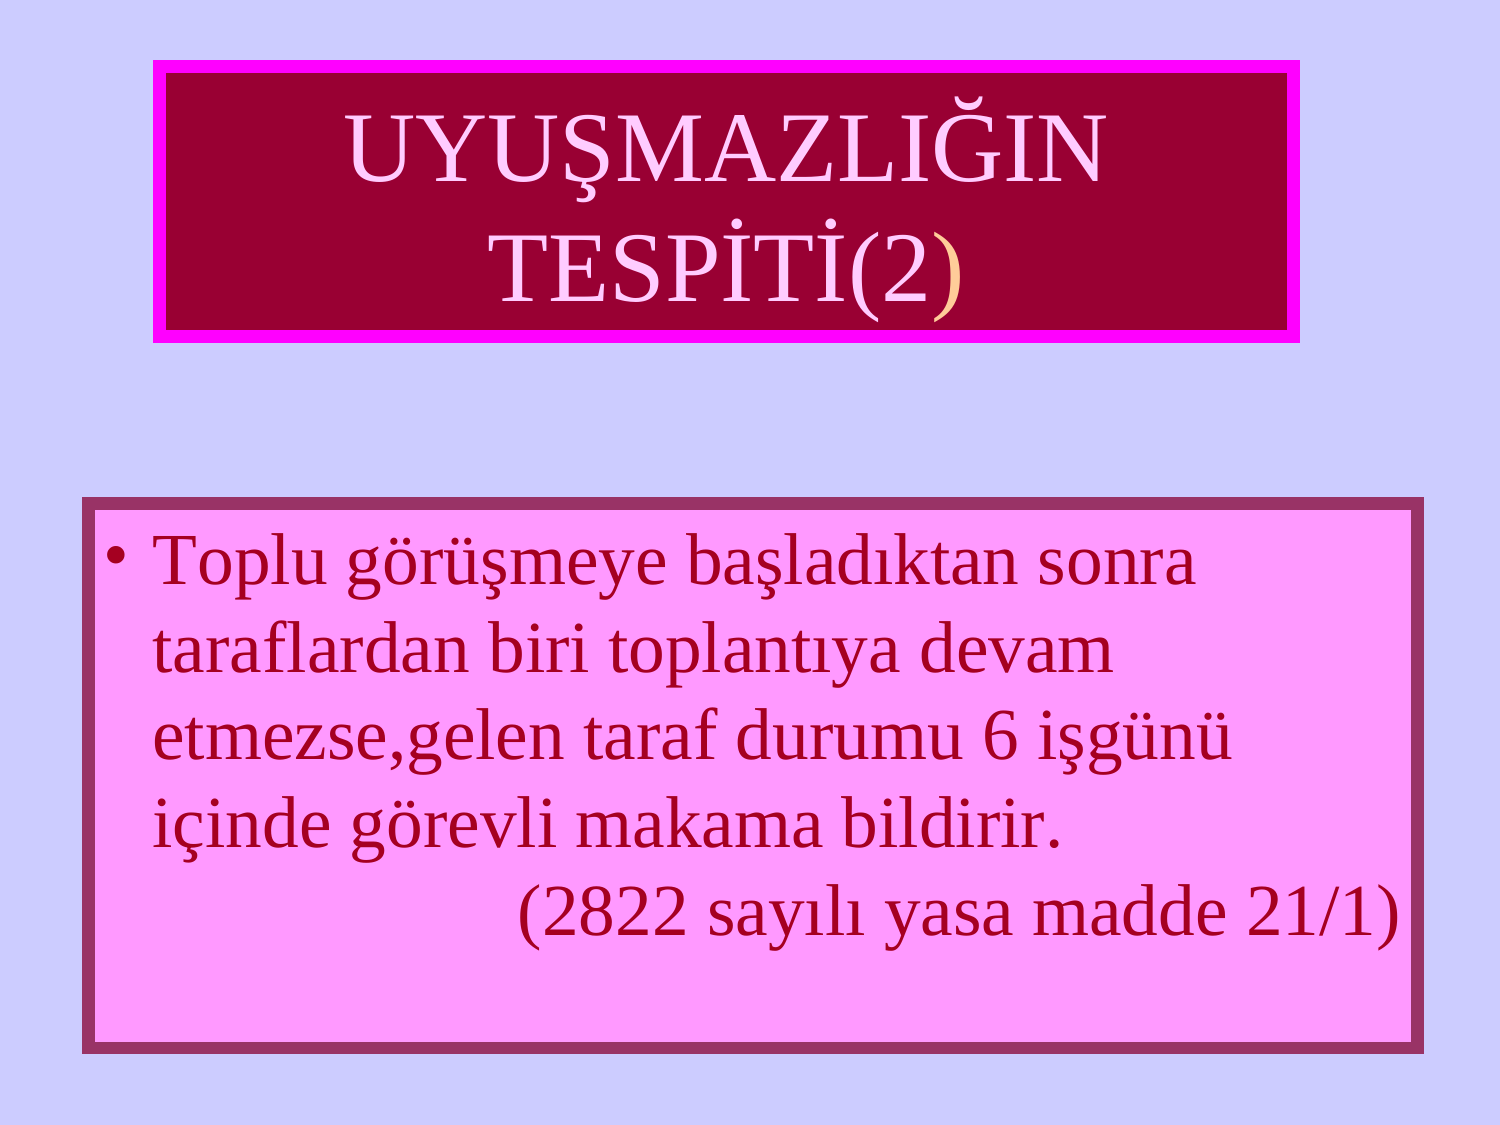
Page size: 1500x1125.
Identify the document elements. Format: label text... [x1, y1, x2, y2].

list Toplu görüşmeye başladıktan sonra taraflardan biri toplantıya devam etmezse,gelen taraf durumu 6 işgünü içinde görevli makama bildirir. (2822 sayılı yasa madde 21/1) [88, 503, 1418, 1049]
title UYUŞMAZLIĞIN TESPİTİ(2) [159, 66, 1294, 337]
